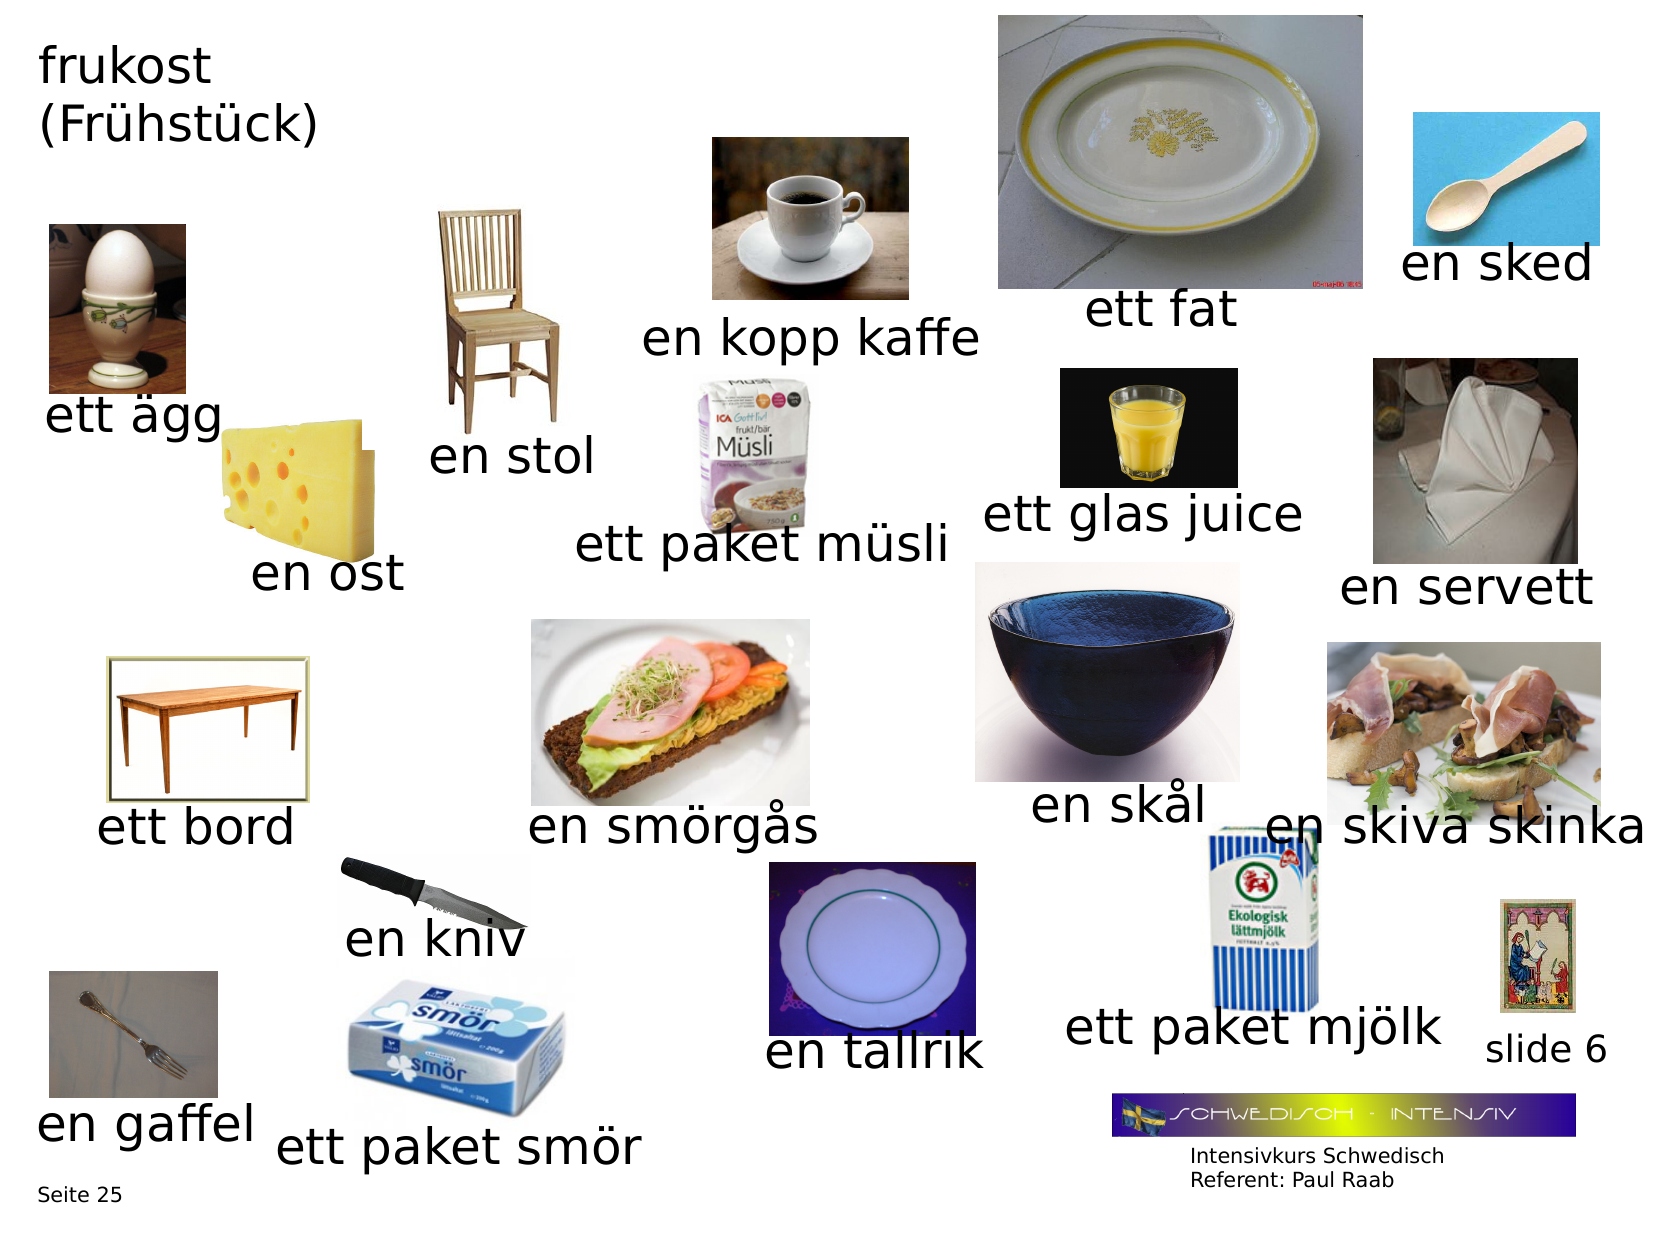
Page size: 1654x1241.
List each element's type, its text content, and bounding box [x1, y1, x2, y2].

picture [1200, 842, 1331, 990]
text_box en sked [1385, 226, 1648, 301]
picture [49, 224, 186, 378]
text_box ett paket müsli [559, 507, 1013, 581]
text_box slide 6 [1470, 1020, 1625, 1079]
text_box ett paket mjölk [1050, 990, 1504, 1064]
text_box ett fat [1069, 272, 1268, 346]
picture [769, 862, 976, 1014]
text_box ett paket smör [260, 1110, 735, 1184]
text_box en stol [413, 419, 640, 493]
picture [998, 15, 1363, 289]
text_box ett bord [82, 790, 340, 864]
picture [712, 137, 909, 301]
picture [337, 854, 531, 903]
text_box ett glas juice [967, 477, 1343, 551]
text_box en skål [1016, 768, 1277, 842]
picture [531, 619, 810, 789]
picture [1373, 358, 1578, 550]
picture [1500, 899, 1576, 1013]
text_box en ost [235, 536, 438, 610]
picture [49, 971, 218, 1087]
picture [1060, 368, 1238, 477]
text_box en smörgås [513, 789, 851, 863]
picture [220, 189, 638, 563]
picture [106, 656, 310, 790]
text_box en skiva skinka [1249, 789, 1654, 883]
text_box en kopp kaffe [626, 301, 1017, 375]
text_box en servett [1324, 550, 1654, 624]
picture [675, 375, 837, 507]
text_box ett ägg [29, 378, 256, 452]
picture [1112, 1093, 1576, 1137]
picture [1413, 112, 1600, 226]
text_box en kniv [330, 903, 588, 977]
picture [975, 562, 1240, 782]
picture [336, 977, 575, 1110]
picture [1327, 642, 1601, 789]
text_box en gaffel [21, 1087, 285, 1161]
text_box en tallrik [750, 1014, 1013, 1088]
text_box frukost (Frühstück) [23, 29, 399, 162]
